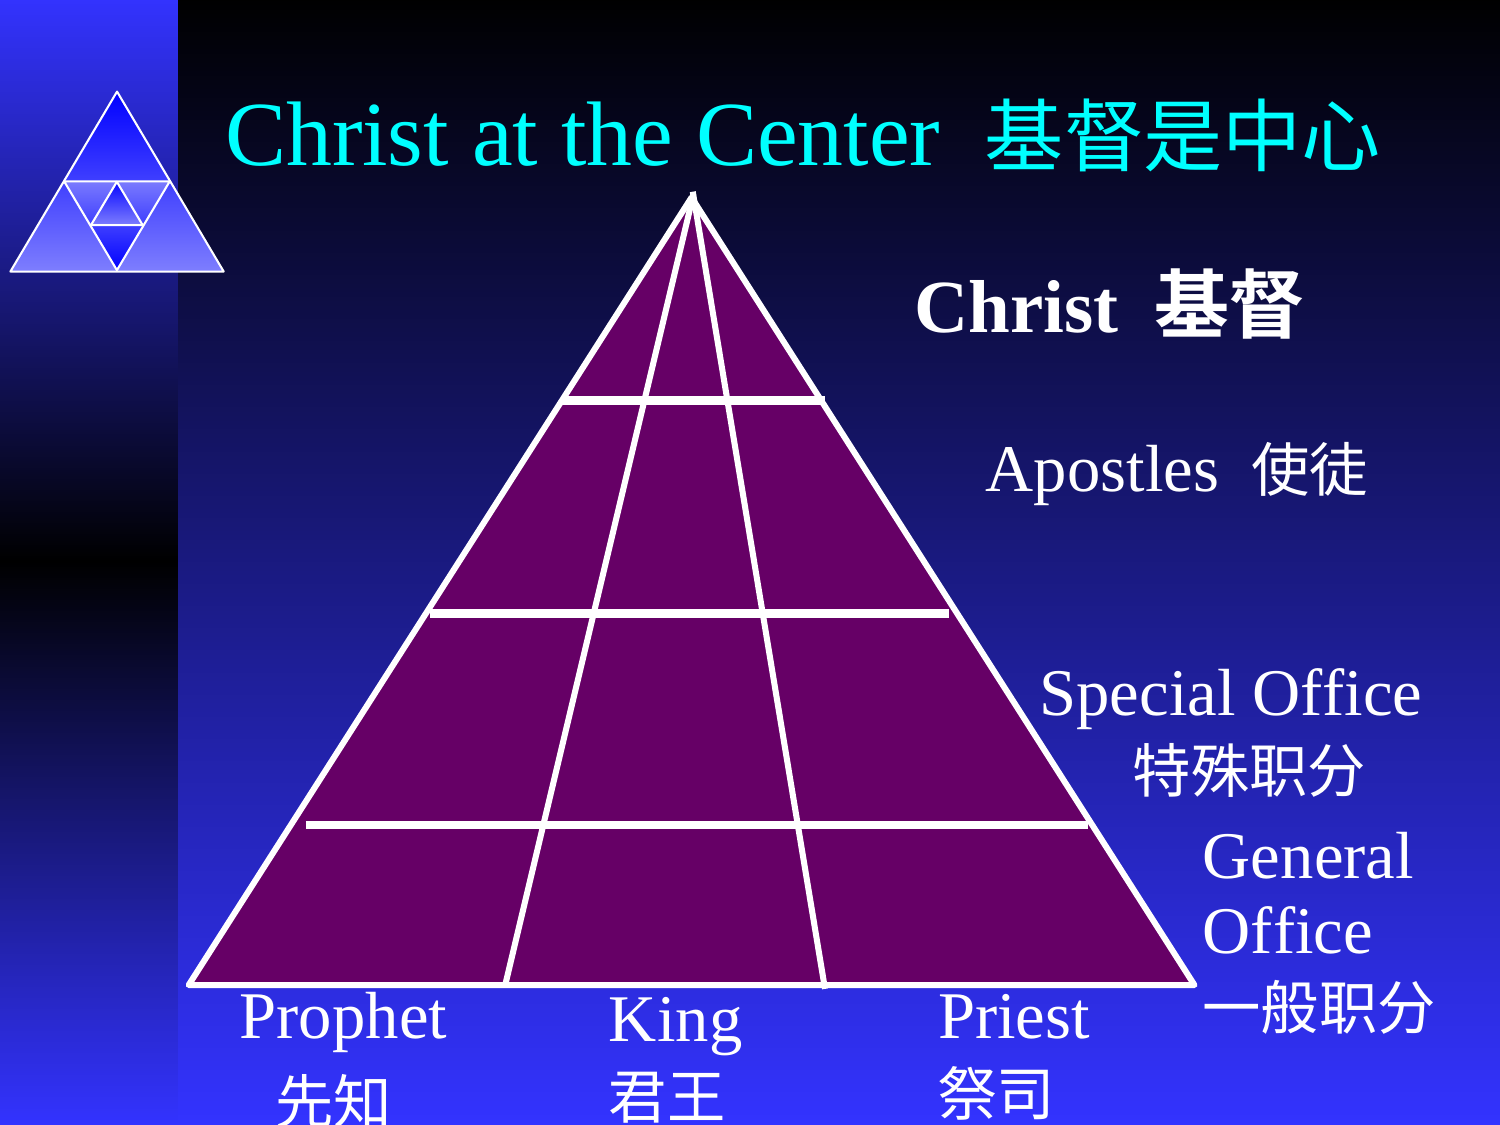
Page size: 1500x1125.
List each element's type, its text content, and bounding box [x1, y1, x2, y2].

text_box Christ 基督 [900, 244, 1426, 358]
text_box [599, 405, 758, 609]
text_box [511, 829, 819, 986]
text_box [564, 203, 688, 396]
text_box [188, 398, 639, 986]
text_box General Office 一般职分 [1187, 812, 1463, 1045]
text_box Special Office 特殊职分 [1024, 649, 1475, 808]
text_box [649, 214, 723, 396]
text_box Prophet 先知 [225, 971, 511, 1125]
text_box Apostles 使徒 [970, 421, 1426, 511]
text_box [732, 405, 1186, 986]
text_box [548, 618, 793, 821]
text_box Priest 祭司 [923, 971, 1224, 1125]
title Christ at the Center 基督是中心 [225, 40, 1463, 229]
text_box [699, 209, 819, 396]
text_box King 君王 [594, 975, 875, 1125]
